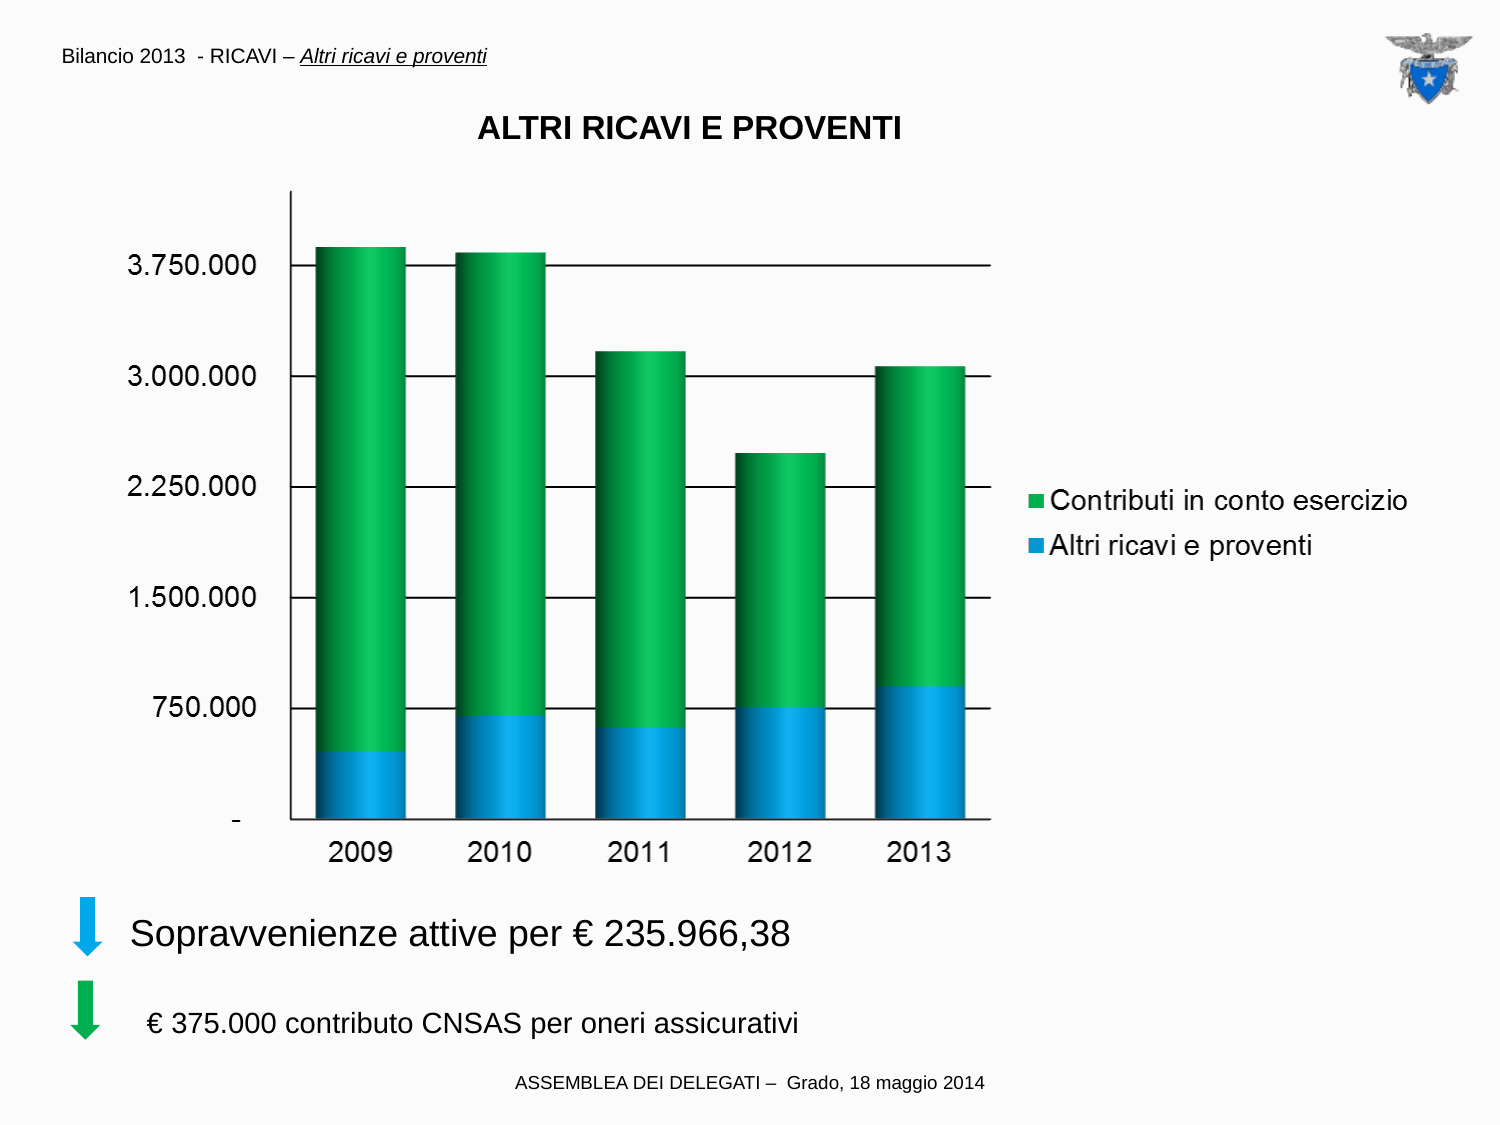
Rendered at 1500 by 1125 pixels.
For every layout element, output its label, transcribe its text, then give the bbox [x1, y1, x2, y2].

picture [1382, 29, 1477, 112]
text_box [70, 980, 101, 1040]
text_box Sopravvenienze attive per € 235.966,38 [115, 901, 1453, 962]
text_box [72, 897, 103, 957]
text_box ALTRI RICAVI E PROVENTI [199, 105, 1180, 147]
text_box Bilancio 2013 - RICAVI – Altri ricavi e proventi [46, 35, 715, 76]
text_box € 375.000 contributo CNSAS per oneri assicurativi [114, 997, 1311, 1048]
picture [93, 152, 1438, 894]
text_box ASSEMBLEA DEI DELEGATI – Grado, 18 maggio 2014 [262, 1062, 1238, 1101]
